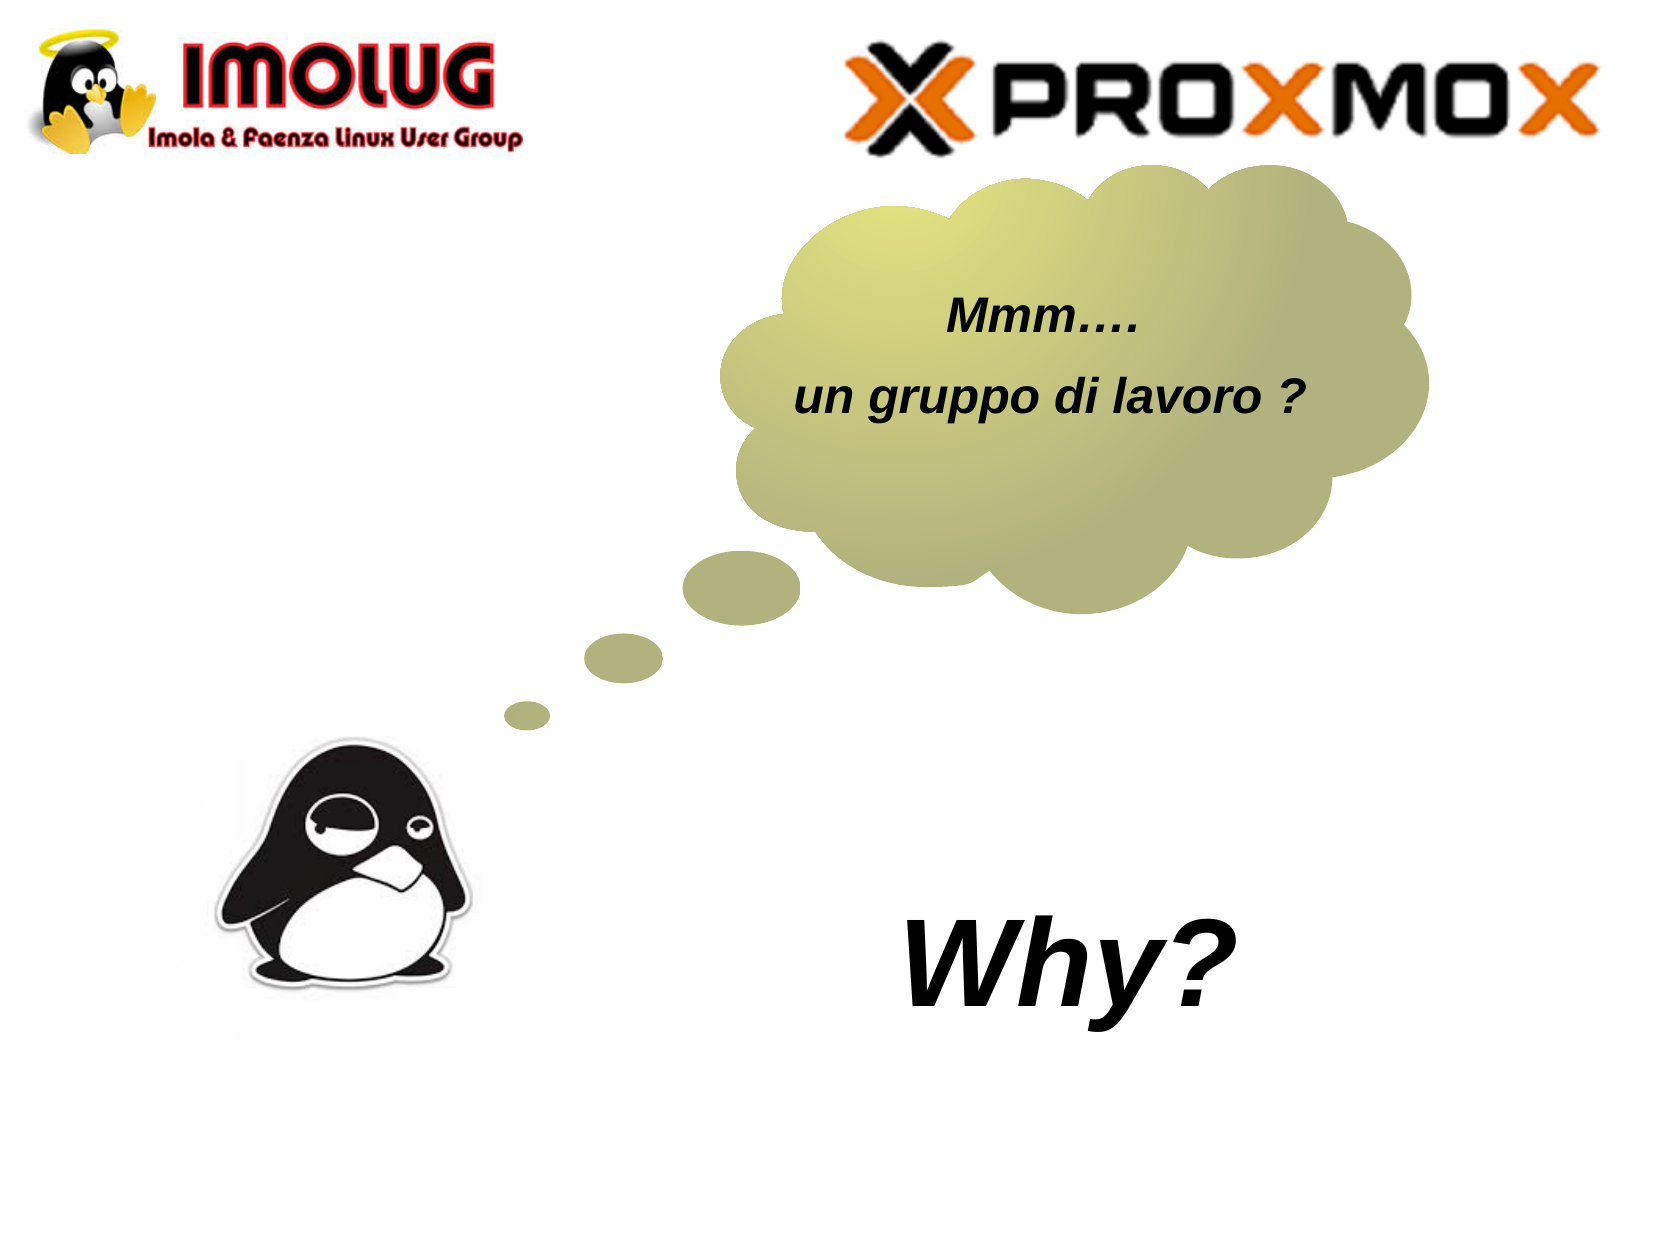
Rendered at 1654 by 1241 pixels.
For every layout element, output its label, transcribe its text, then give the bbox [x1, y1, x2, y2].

text_box Mmm…. un gruppo di lavoro ? [504, 701, 551, 731]
text_box Why? [874, 885, 1264, 1041]
text_box Mmm…. un gruppo di lavoro ? [682, 550, 801, 626]
picture [23, 28, 523, 154]
text_box Mmm…. un gruppo di lavoro ? [584, 633, 663, 684]
picture [168, 687, 520, 1040]
picture [826, 35, 1630, 189]
text_box Mmm…. un gruppo di lavoro ? [720, 165, 1430, 615]
